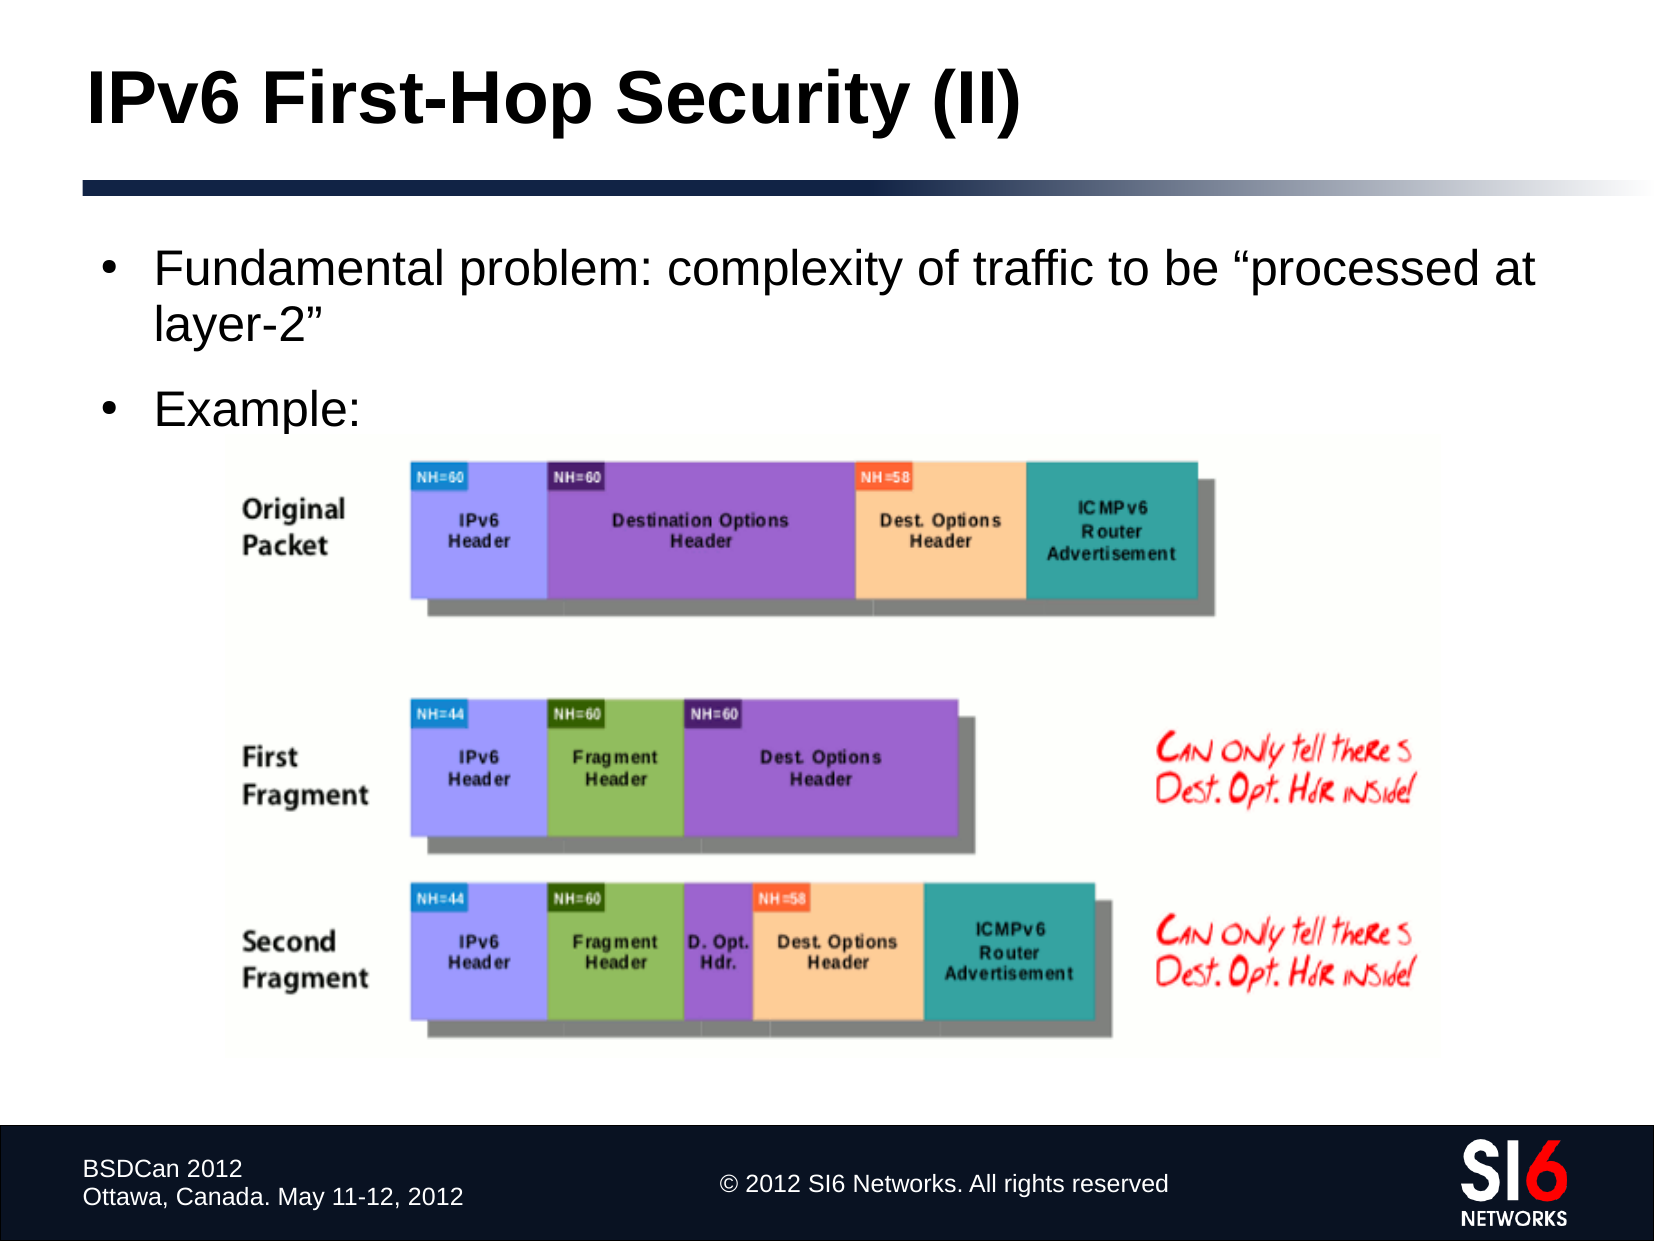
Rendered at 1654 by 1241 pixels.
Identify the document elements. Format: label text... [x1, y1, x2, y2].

picture [225, 434, 1441, 1058]
picture [1461, 1139, 1567, 1226]
title IPv6 First-Hop Security (II) [86, 30, 1576, 166]
list Fundamental problem: complexity of traffic to be “processed at layer-2” Example: [82, 240, 1571, 1059]
